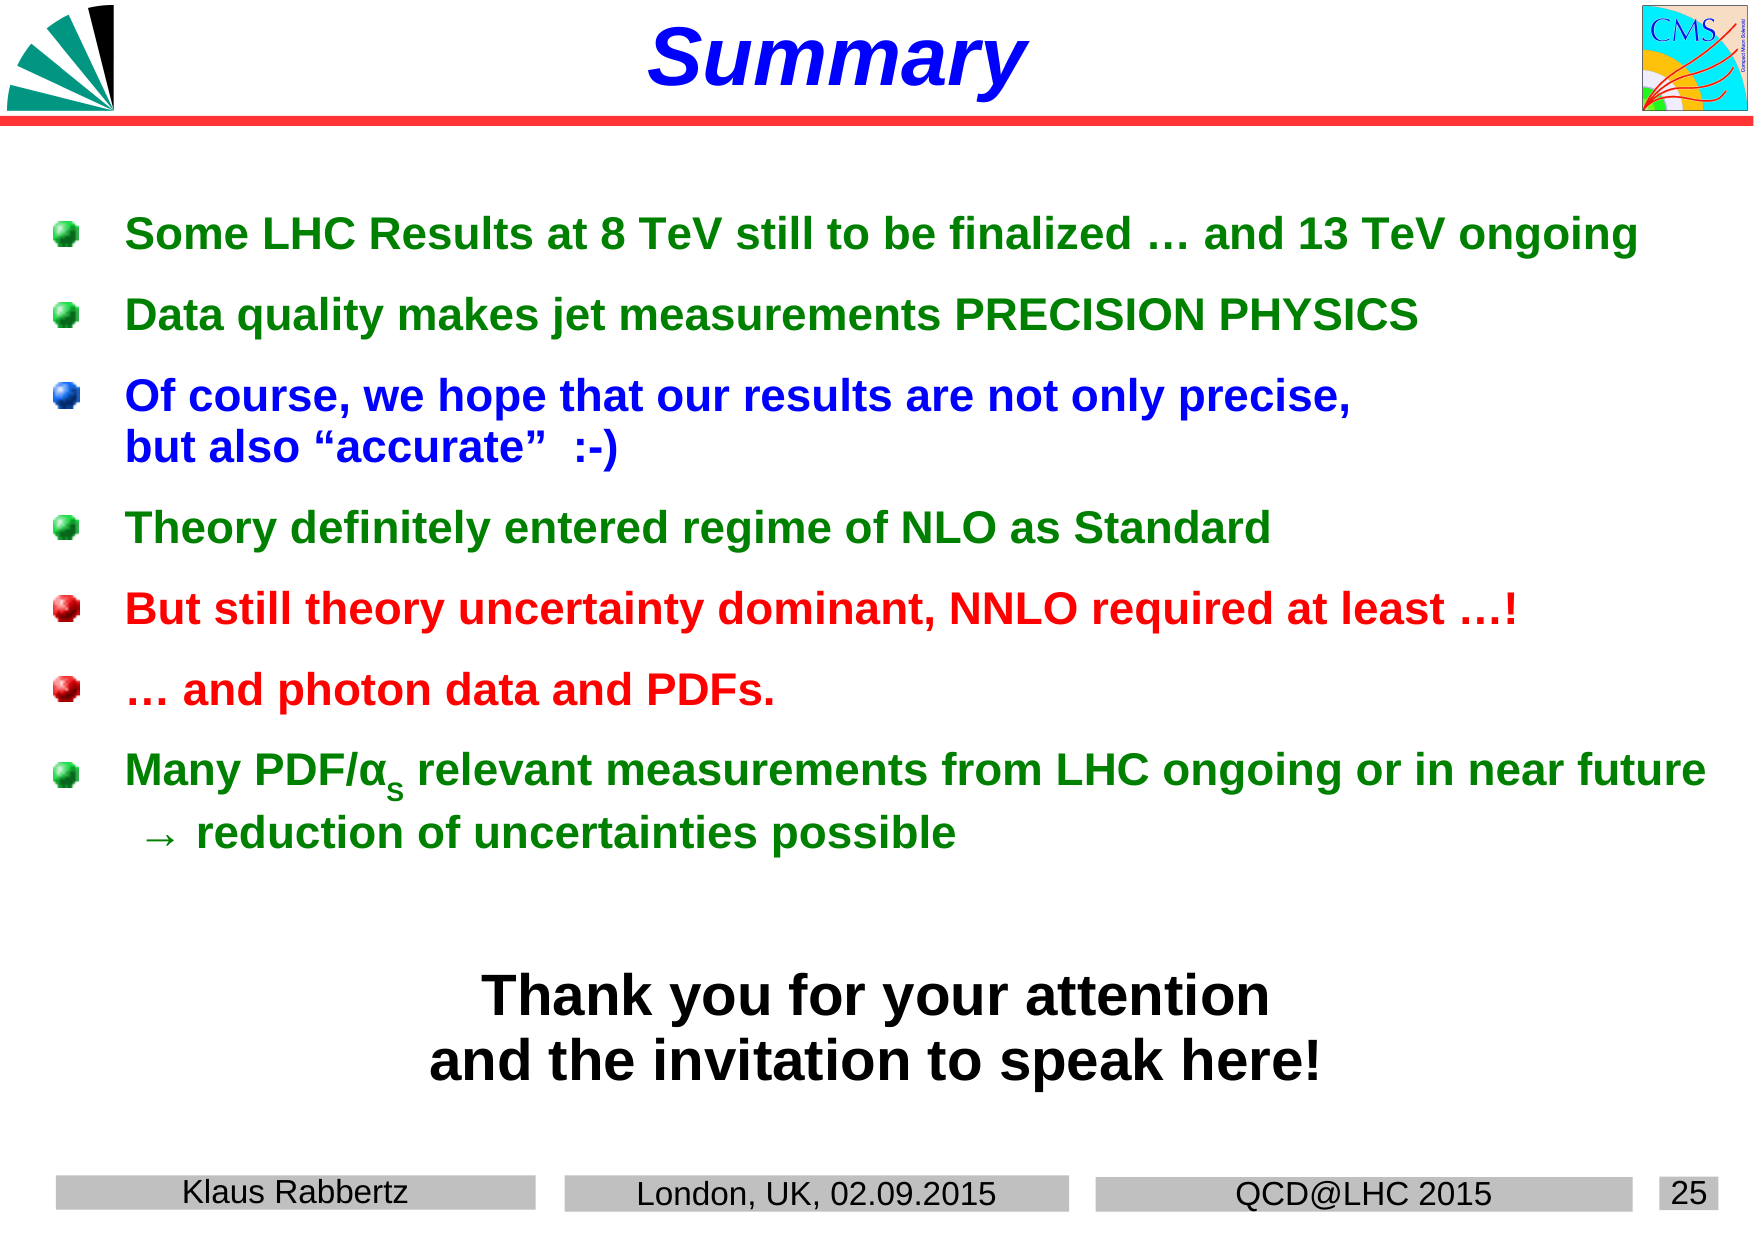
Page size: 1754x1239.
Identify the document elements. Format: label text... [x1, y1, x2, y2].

text_box Thank you for your attention and the invitation to speak here! [417, 957, 1337, 1100]
picture [7, 5, 114, 112]
picture [1642, 5, 1748, 111]
title Summary [129, 0, 1545, 114]
list Some LHC Results at 8 TeV still to be finalized … and 13 TeV ongoing Data quality makes jet measurements PRECISION PHYSICS Of course, we hope that our results are not only precise, but also “accurate” :-) Theory definitely entered regime of NLO as Standard But still theory uncertainty dominant, NNLO required at least …! … and photon data and PDFs. Many PDF/αS relevant measurements from LHC ongoing or in near future → reduction of uncertainties possible [41, 208, 1725, 858]
